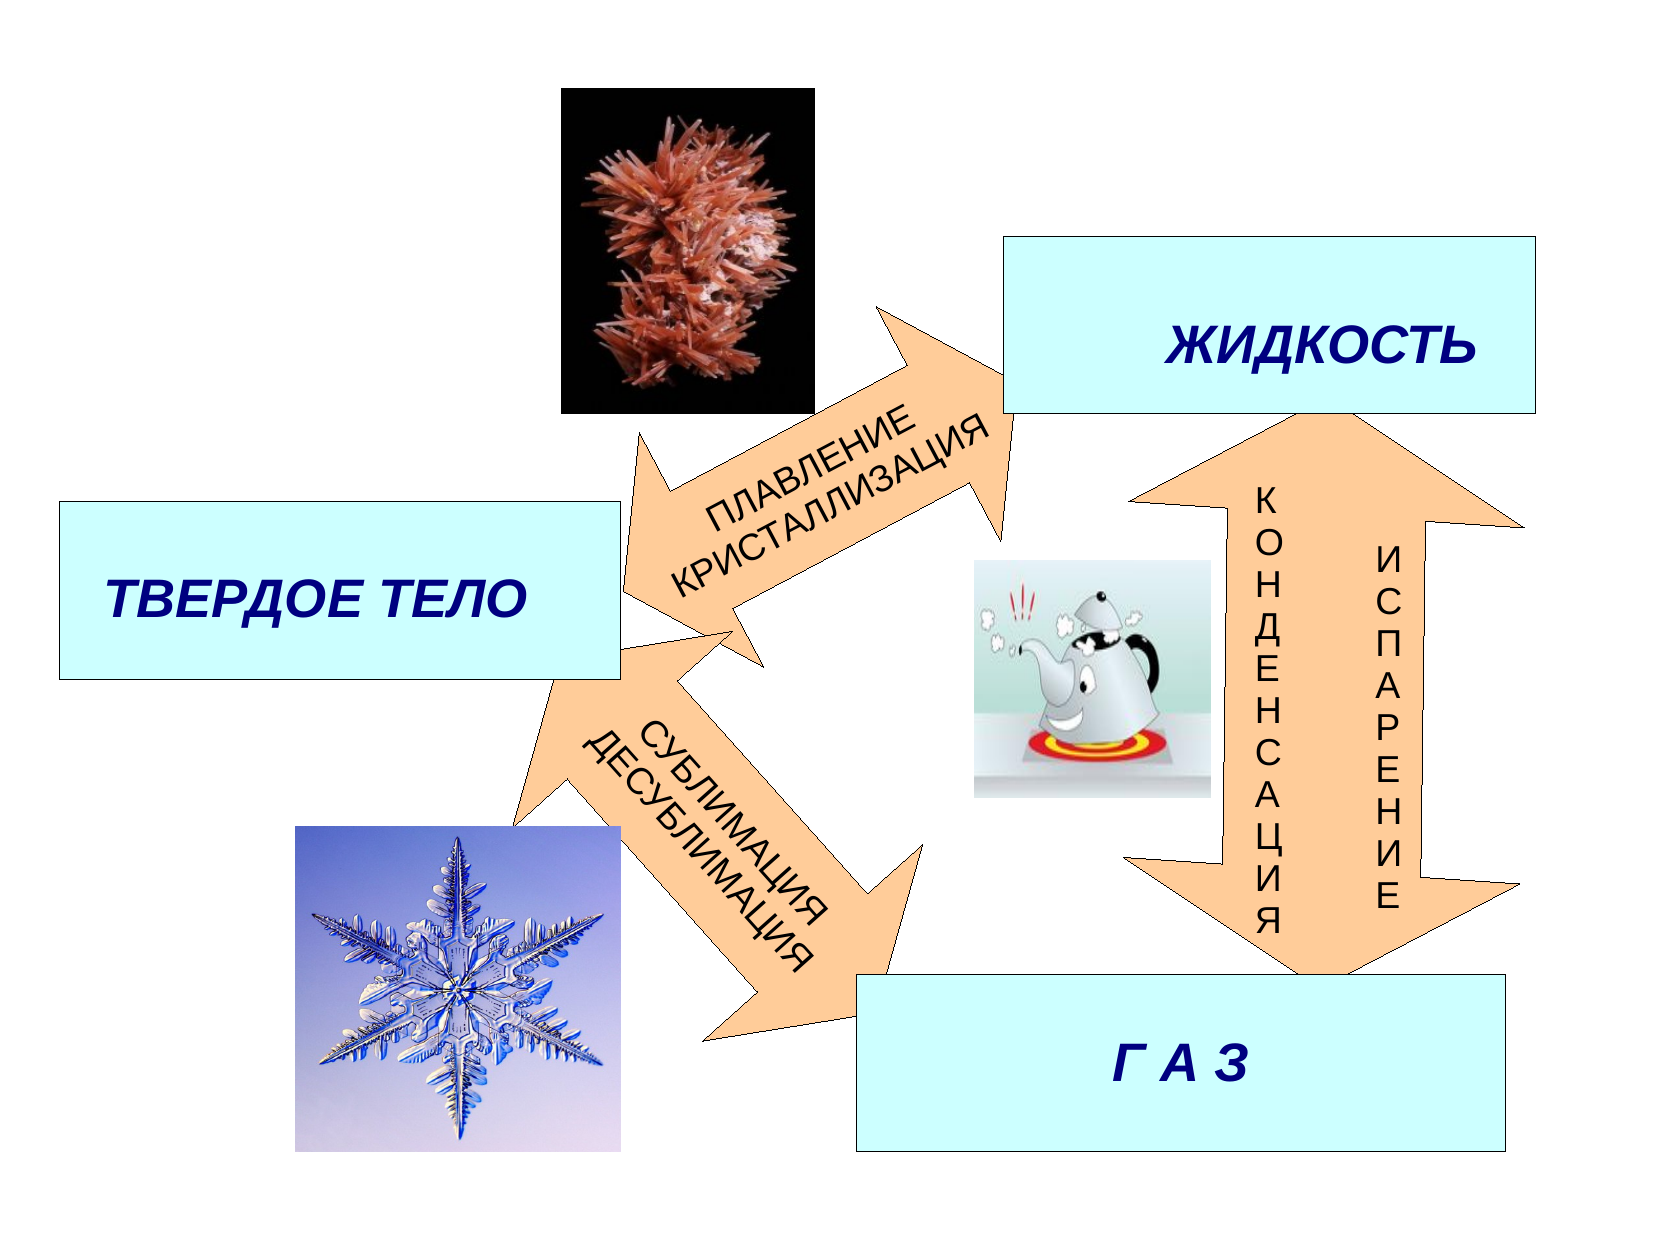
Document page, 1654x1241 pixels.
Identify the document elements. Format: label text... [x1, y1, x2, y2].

text_box ЖИДКОСТЬ [1151, 307, 1536, 384]
text_box К О Н Д Е Н С А Ц И Я [1240, 472, 1300, 950]
text_box СУБЛИМАЦИЯ ДЕСУБЛИМАЦИЯ [512, 631, 923, 1042]
text_box ТВЕРДОЕ ТЕЛО [88, 561, 591, 638]
text_box И С П А Р Е Н И Е [1360, 531, 1418, 967]
picture [295, 826, 621, 1152]
picture [974, 560, 1211, 798]
picture [561, 88, 815, 414]
text_box [59, 501, 621, 680]
text_box ПЛАВЛЕНИЕ КРИСТАЛЛИЗАЦИЯ [623, 306, 1014, 668]
text_box [1003, 236, 1536, 974]
text_box Г А З [856, 974, 1506, 1152]
